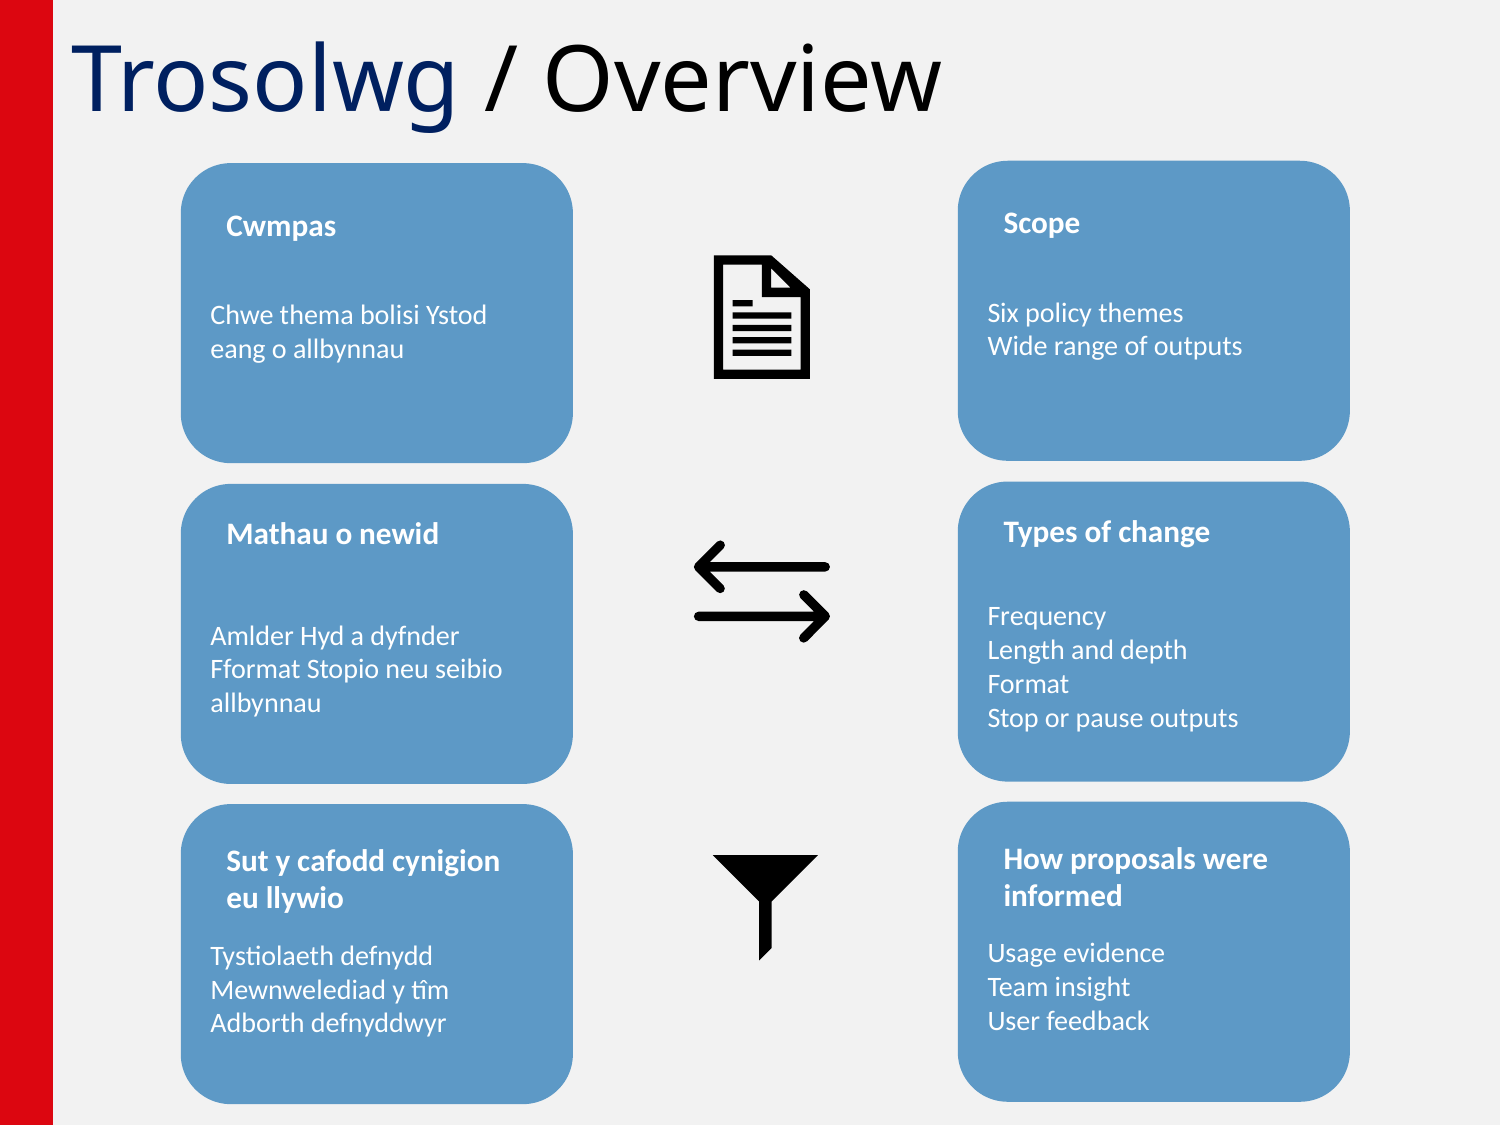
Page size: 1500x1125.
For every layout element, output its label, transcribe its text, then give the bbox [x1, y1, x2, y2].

picture [686, 242, 837, 393]
text_box Frequency Length and depth Format Stop or pause outputs [957, 481, 1350, 782]
text_box Amlder Hyd a dyfnder Fformat Stopio neu seibio allbynnau [180, 483, 573, 784]
title Trosolwg / Overview [56, 0, 1350, 164]
text_box Mathau o newid [211, 505, 543, 559]
text_box Cwmpas [211, 197, 516, 251]
text_box How proposals were informed [988, 830, 1331, 922]
text_box Tystiolaeth defnydd Mewnwelediad y tîm Adborth defnyddwyr [180, 804, 573, 1105]
picture [686, 516, 837, 667]
text_box Chwe thema bolisi Ystod eang o allbynnau [180, 163, 573, 464]
text_box Types of change [988, 503, 1320, 557]
text_box Six policy themes Wide range of outputs [957, 160, 1350, 461]
text_box Usage evidence Team insight User feedback [957, 801, 1350, 1102]
text_box Scope [988, 195, 1293, 249]
text_box Sut y cafodd cynigion eu llywio [211, 832, 554, 924]
picture [690, 832, 841, 983]
